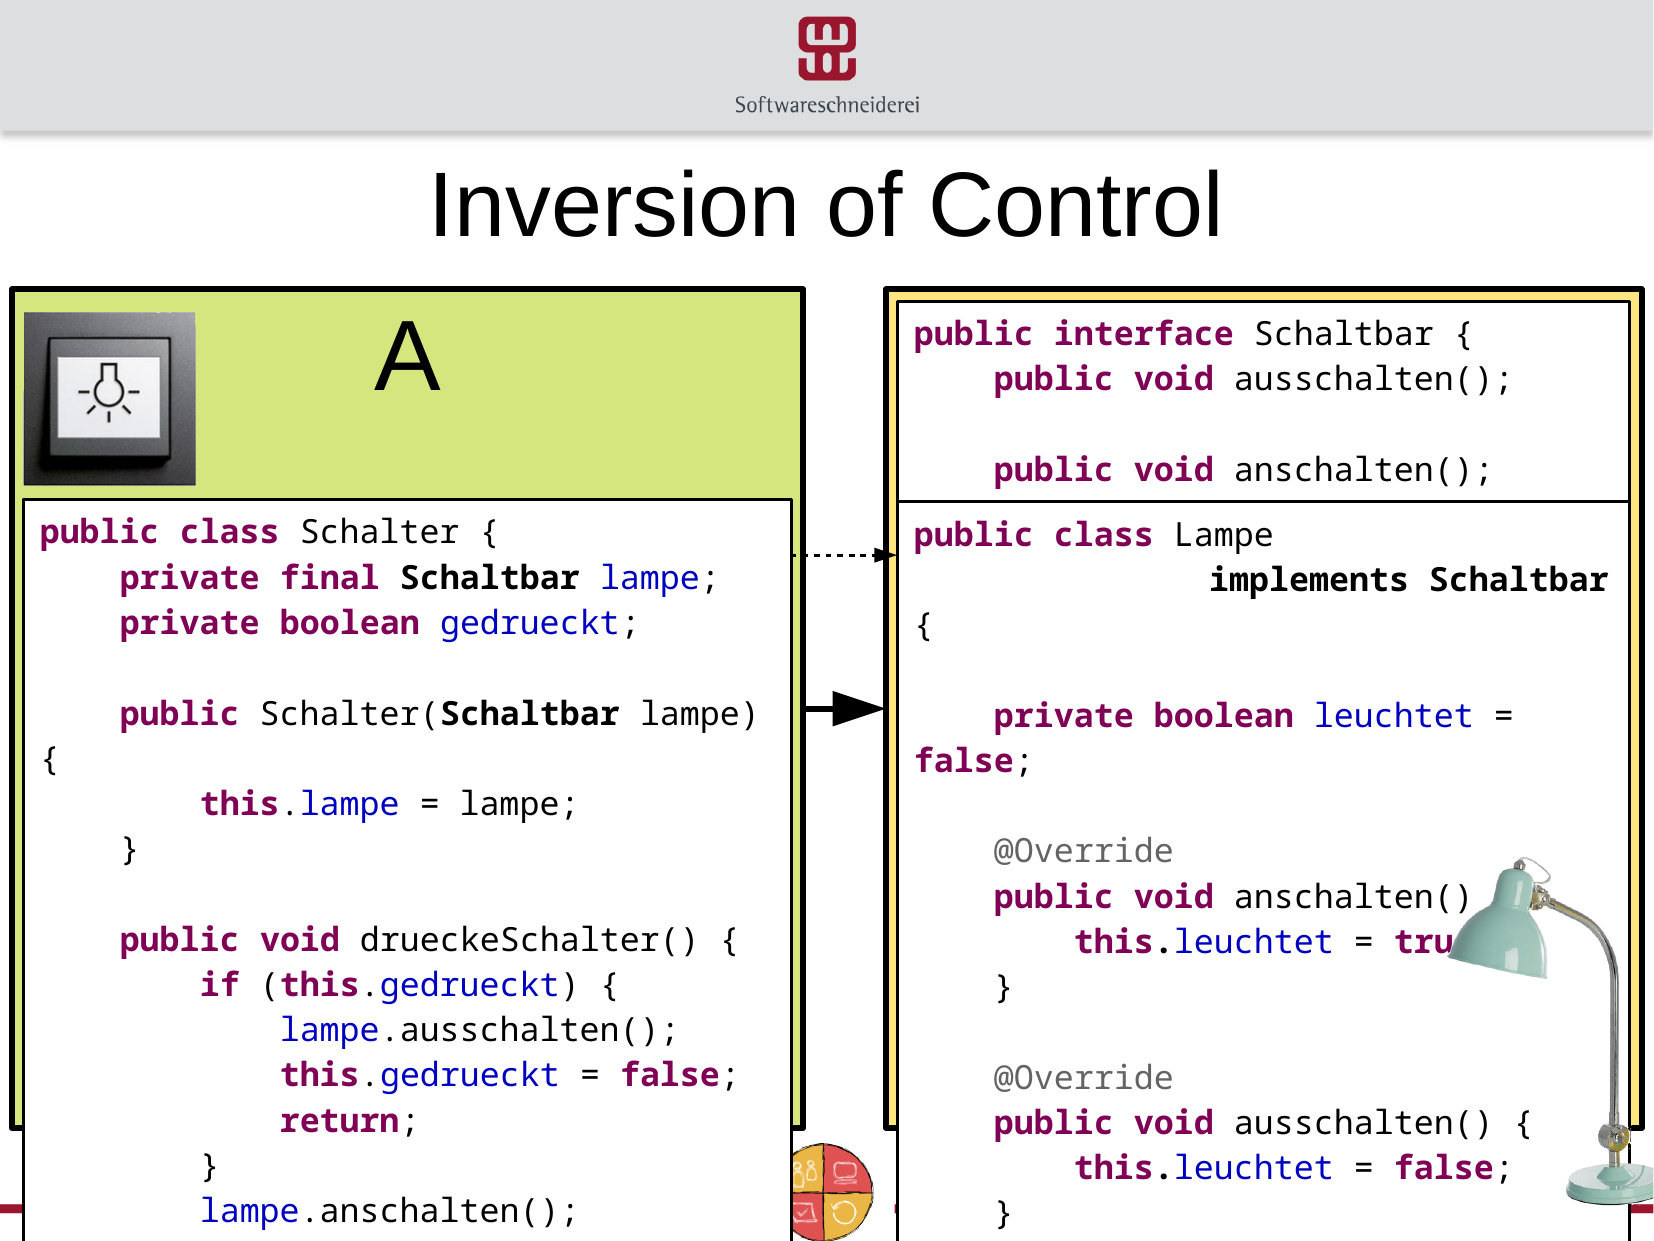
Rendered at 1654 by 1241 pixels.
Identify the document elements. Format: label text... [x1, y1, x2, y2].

picture [23, 312, 196, 486]
text_box A [11, 289, 804, 1128]
picture [793, 710, 896, 1241]
text_box public class Schalter { private final Schaltbar lampe; private boolean gedrueckt; public Schalter(Schaltbar lampe) { this.lampe = lampe; } public void drueckeSchalter() { if (this.gedrueckt) { lampe.ausschalten(); this.gedrueckt = false; return; } lampe.anschalten(); this.gedrueckt = true; } } [23, 499, 792, 1115]
title Inversion of Control [82, 147, 1571, 257]
text_box public class Lampe implements Schaltbar { private boolean leuchtet = false; @Override public void anschalten() { this.leuchtet = true; } @Override public void ausschalten() { this.leuchtet = false; } } [897, 501, 1630, 1114]
text_box B [885, 289, 1642, 838]
picture [0, 0, 1654, 1235]
text_box B [885, 556, 896, 1128]
text_box public interface Schaltbar { public void ausschalten(); public void anschalten(); } [897, 301, 1630, 491]
